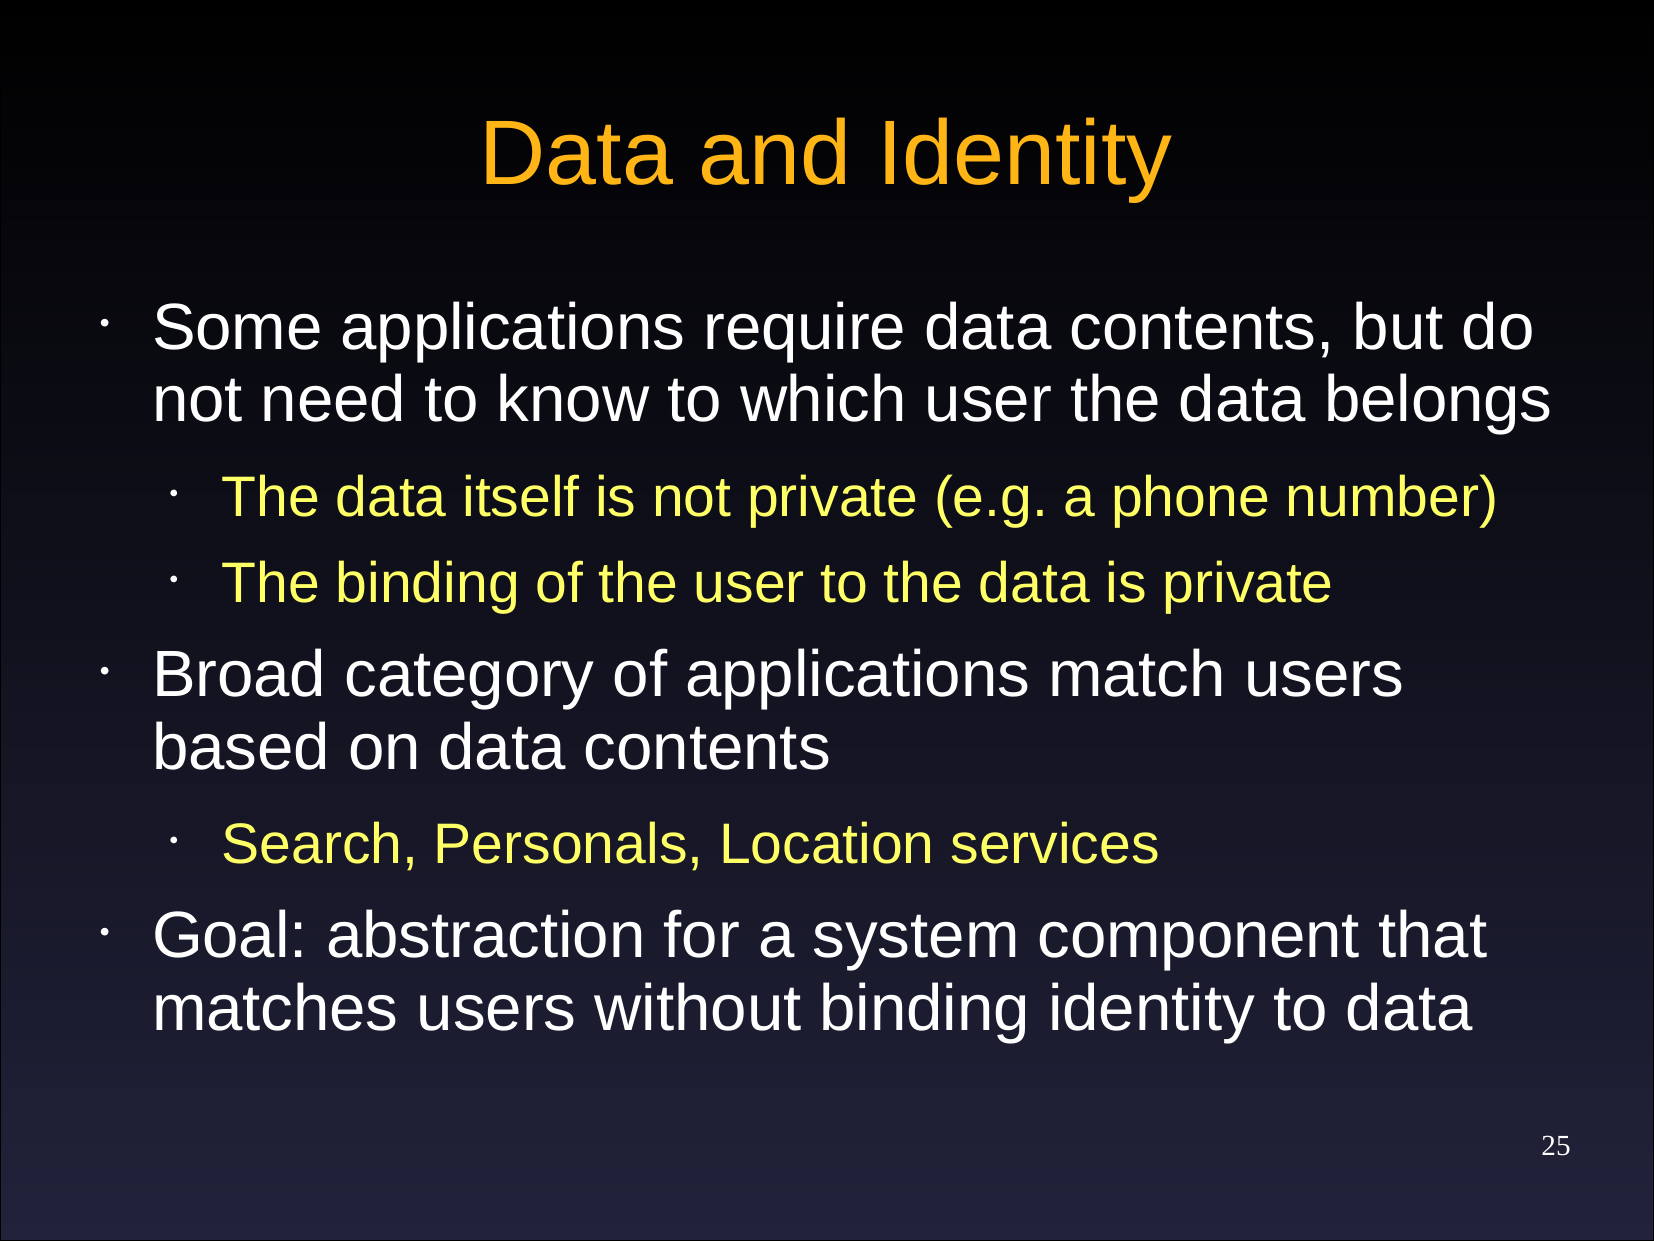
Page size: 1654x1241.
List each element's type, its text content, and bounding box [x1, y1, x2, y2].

title Data and Identity [82, 49, 1571, 257]
list Some applications require data contents, but do not need to know to which user the data belongs The data itself is not private (e.g. a phone number) The binding of the user to the data is private Broad category of applications match users based on data contents Search, Personals, Location services Goal: abstraction for a system component that matches users without binding identity to data [82, 290, 1571, 1109]
